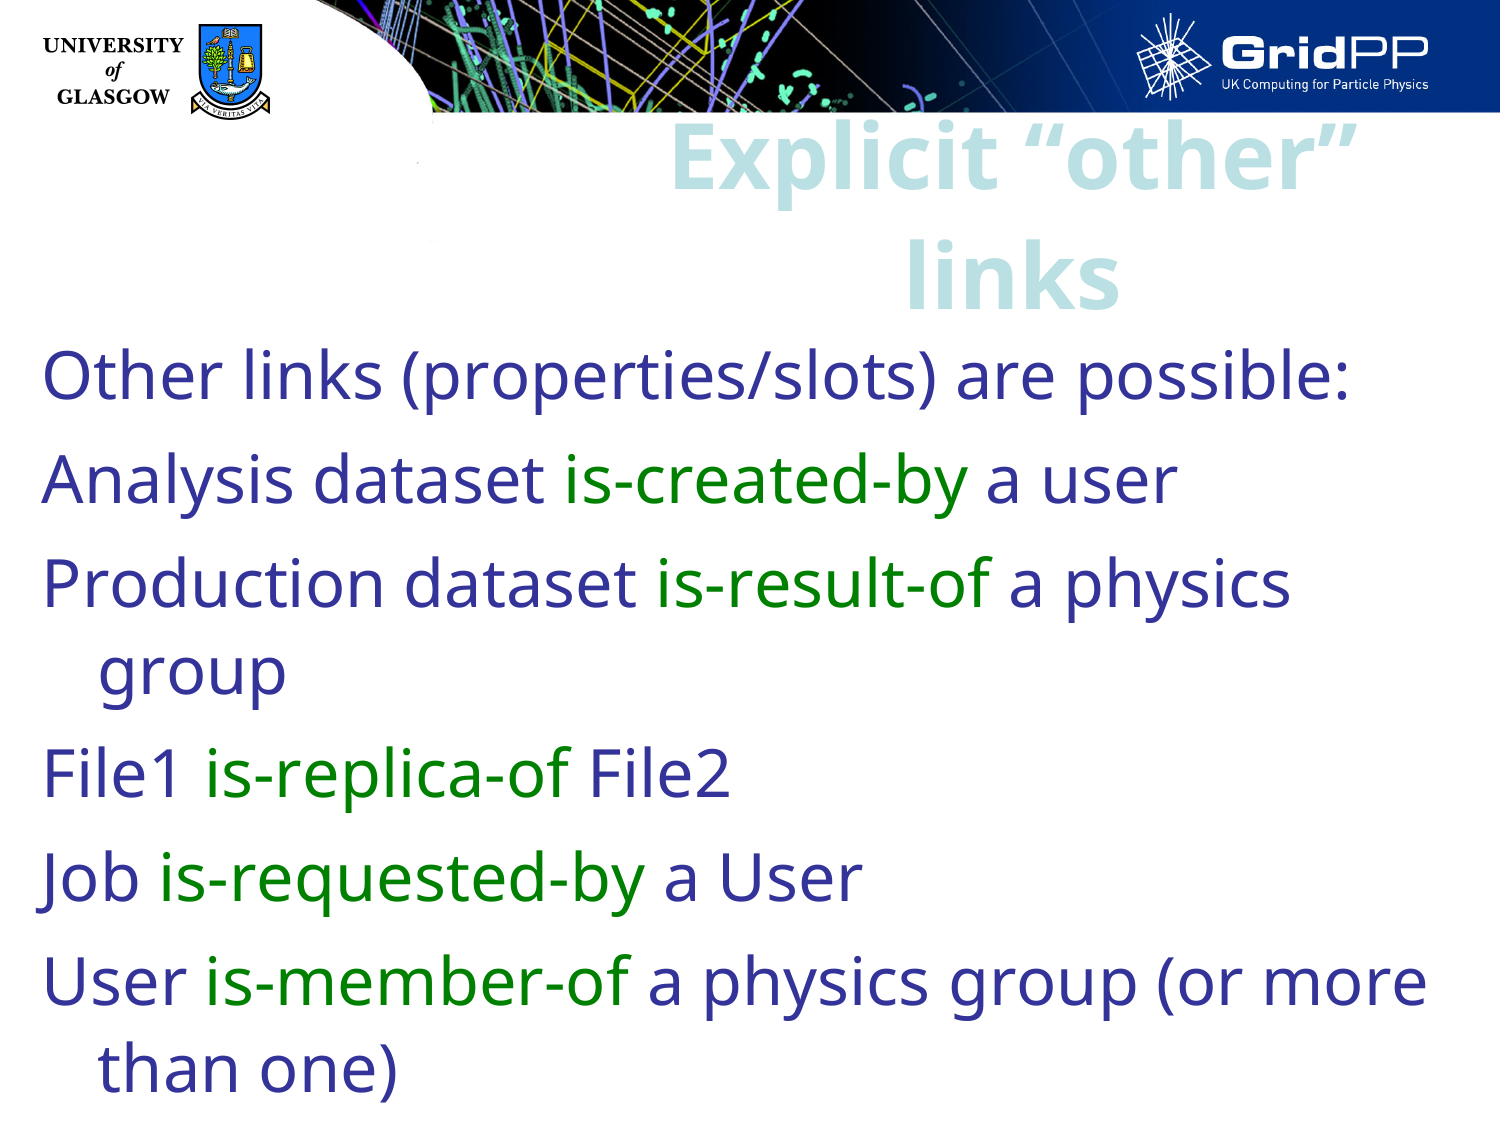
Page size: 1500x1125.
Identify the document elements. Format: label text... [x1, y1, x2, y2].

title Explicit “other” links [568, 94, 1457, 334]
list Other links (properties/slots) are possible: Analysis dataset is-created-by a user Production dataset is-result-of a physics group File1 is-replica-of File2 Job is-requested-by a User User is-member-of a physics group (or more than one) [41, 329, 1442, 1105]
picture [0, 0, 1500, 1125]
